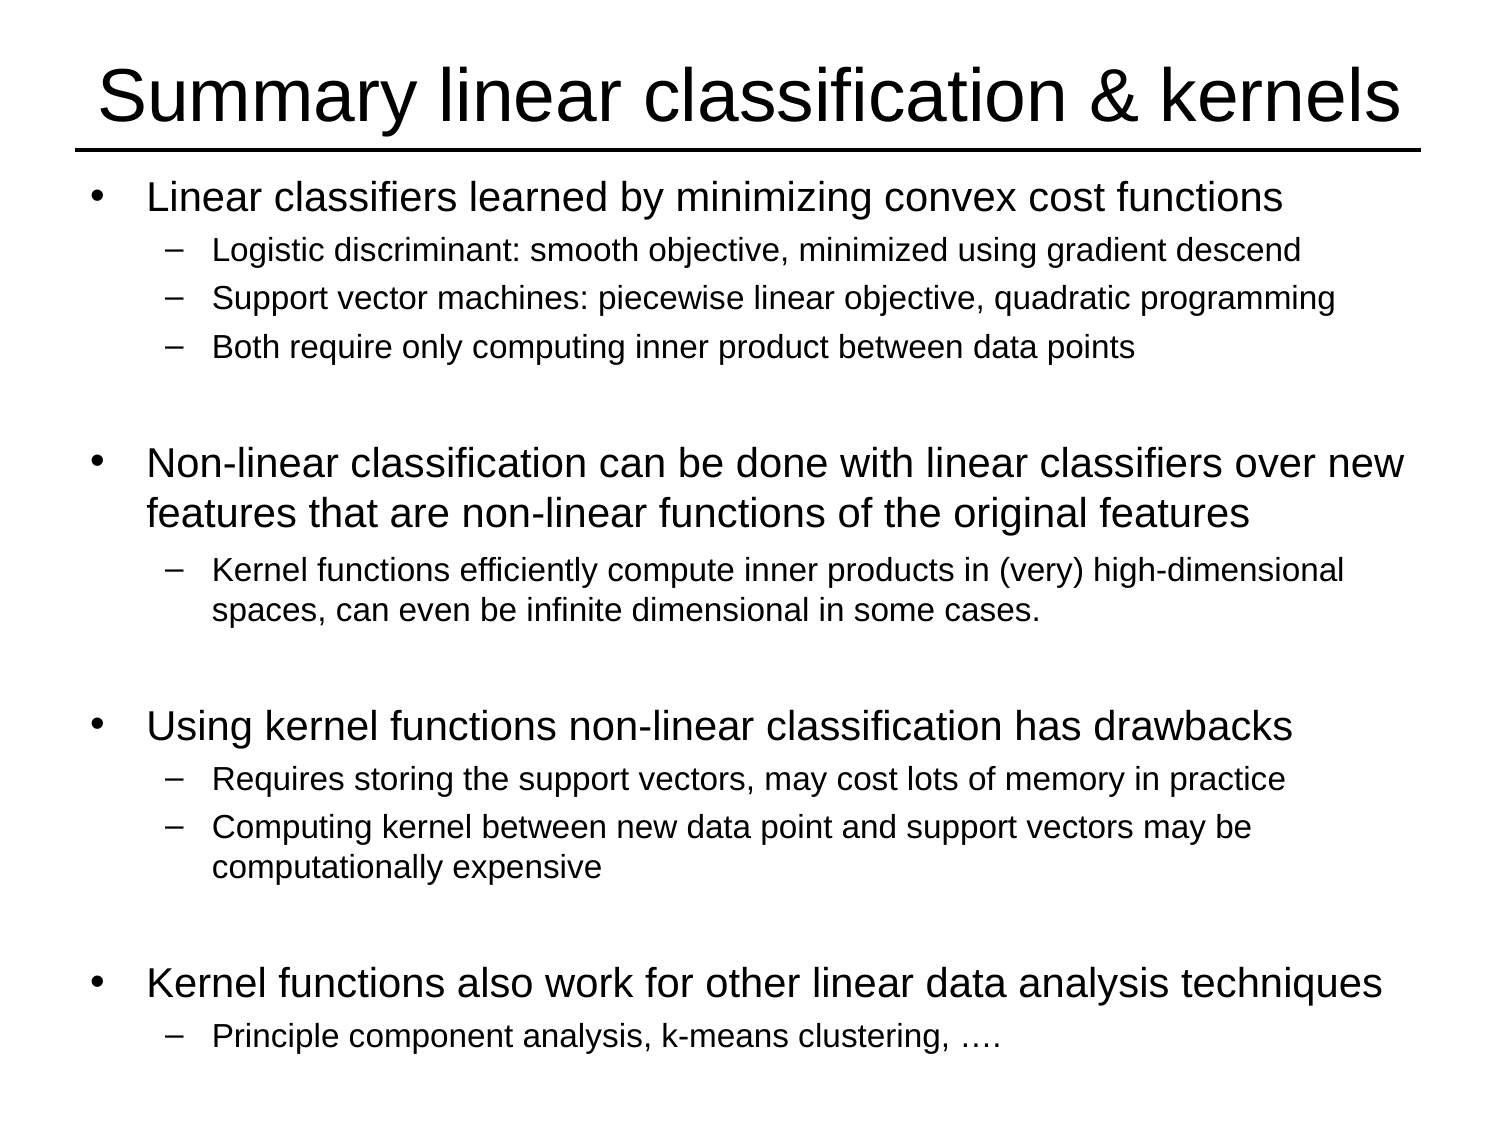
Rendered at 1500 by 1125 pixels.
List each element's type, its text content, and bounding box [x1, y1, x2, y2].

list Linear classifiers learned by minimizing convex cost functions Logistic discriminant: smooth objective, minimized using gradient descend Support vector machines: piecewise linear objective, quadratic programming Both require only computing inner product between data points Non-linear classification can be done with linear classifiers over new features that are non-linear functions of the original features Kernel functions efficiently compute inner products in (very) high-dimensional spaces, can even be infinite dimensional in some cases. Using kernel functions non-linear classification has drawbacks Requires storing the support vectors, may cost lots of memory in practice Computing kernel between new data point and support vectors may be computationally expensive Kernel functions also work for other linear data analysis techniques Principle component analysis, k-means clustering, …. [75, 162, 1426, 1101]
title Summary linear classification & kernels [75, 38, 1426, 144]
